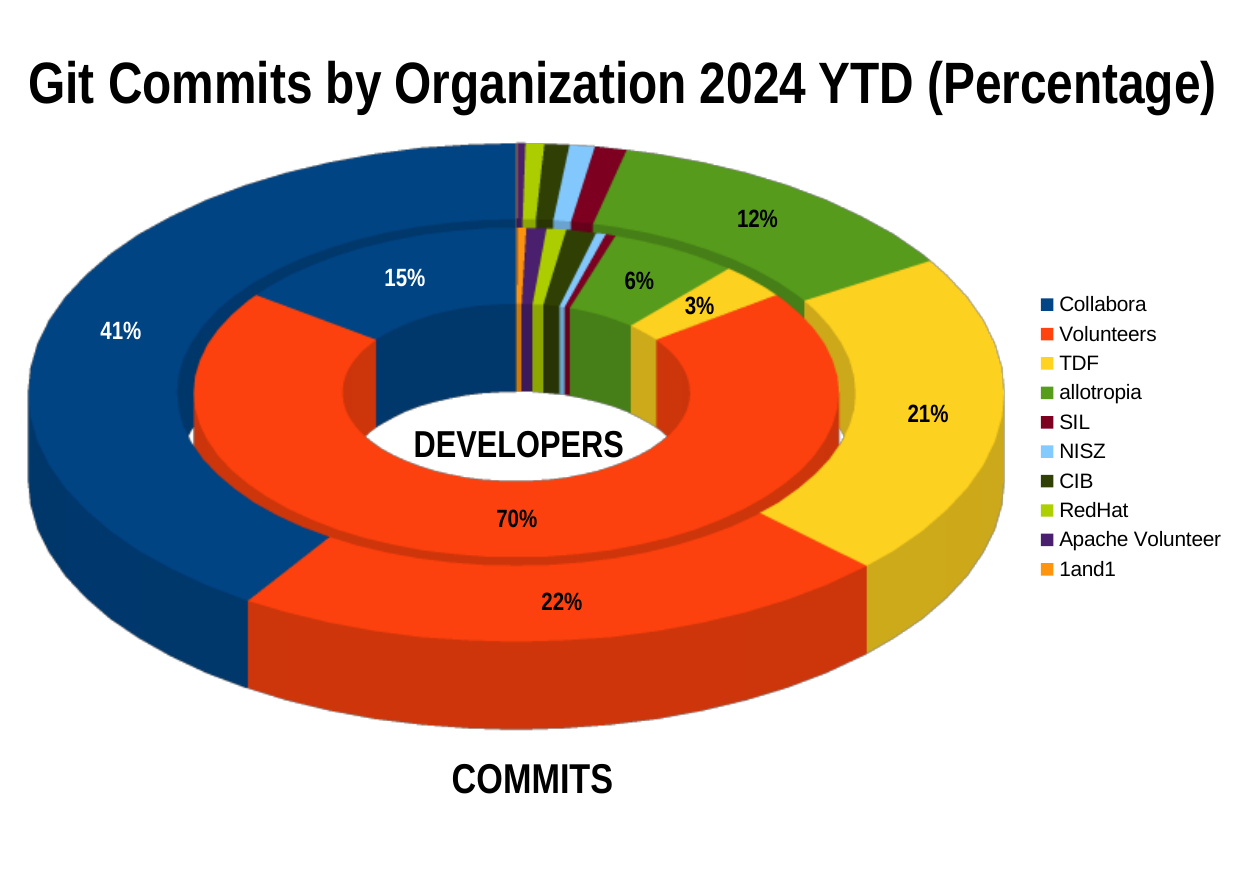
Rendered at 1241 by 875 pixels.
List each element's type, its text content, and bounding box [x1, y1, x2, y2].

text_box COMMITS [436, 746, 629, 801]
text_box DEVELOPERS [399, 415, 639, 466]
picture [0, 0, 1241, 874]
text_box Git Commits by Organization 2024 YTD (Percentage) [13, 41, 1232, 111]
